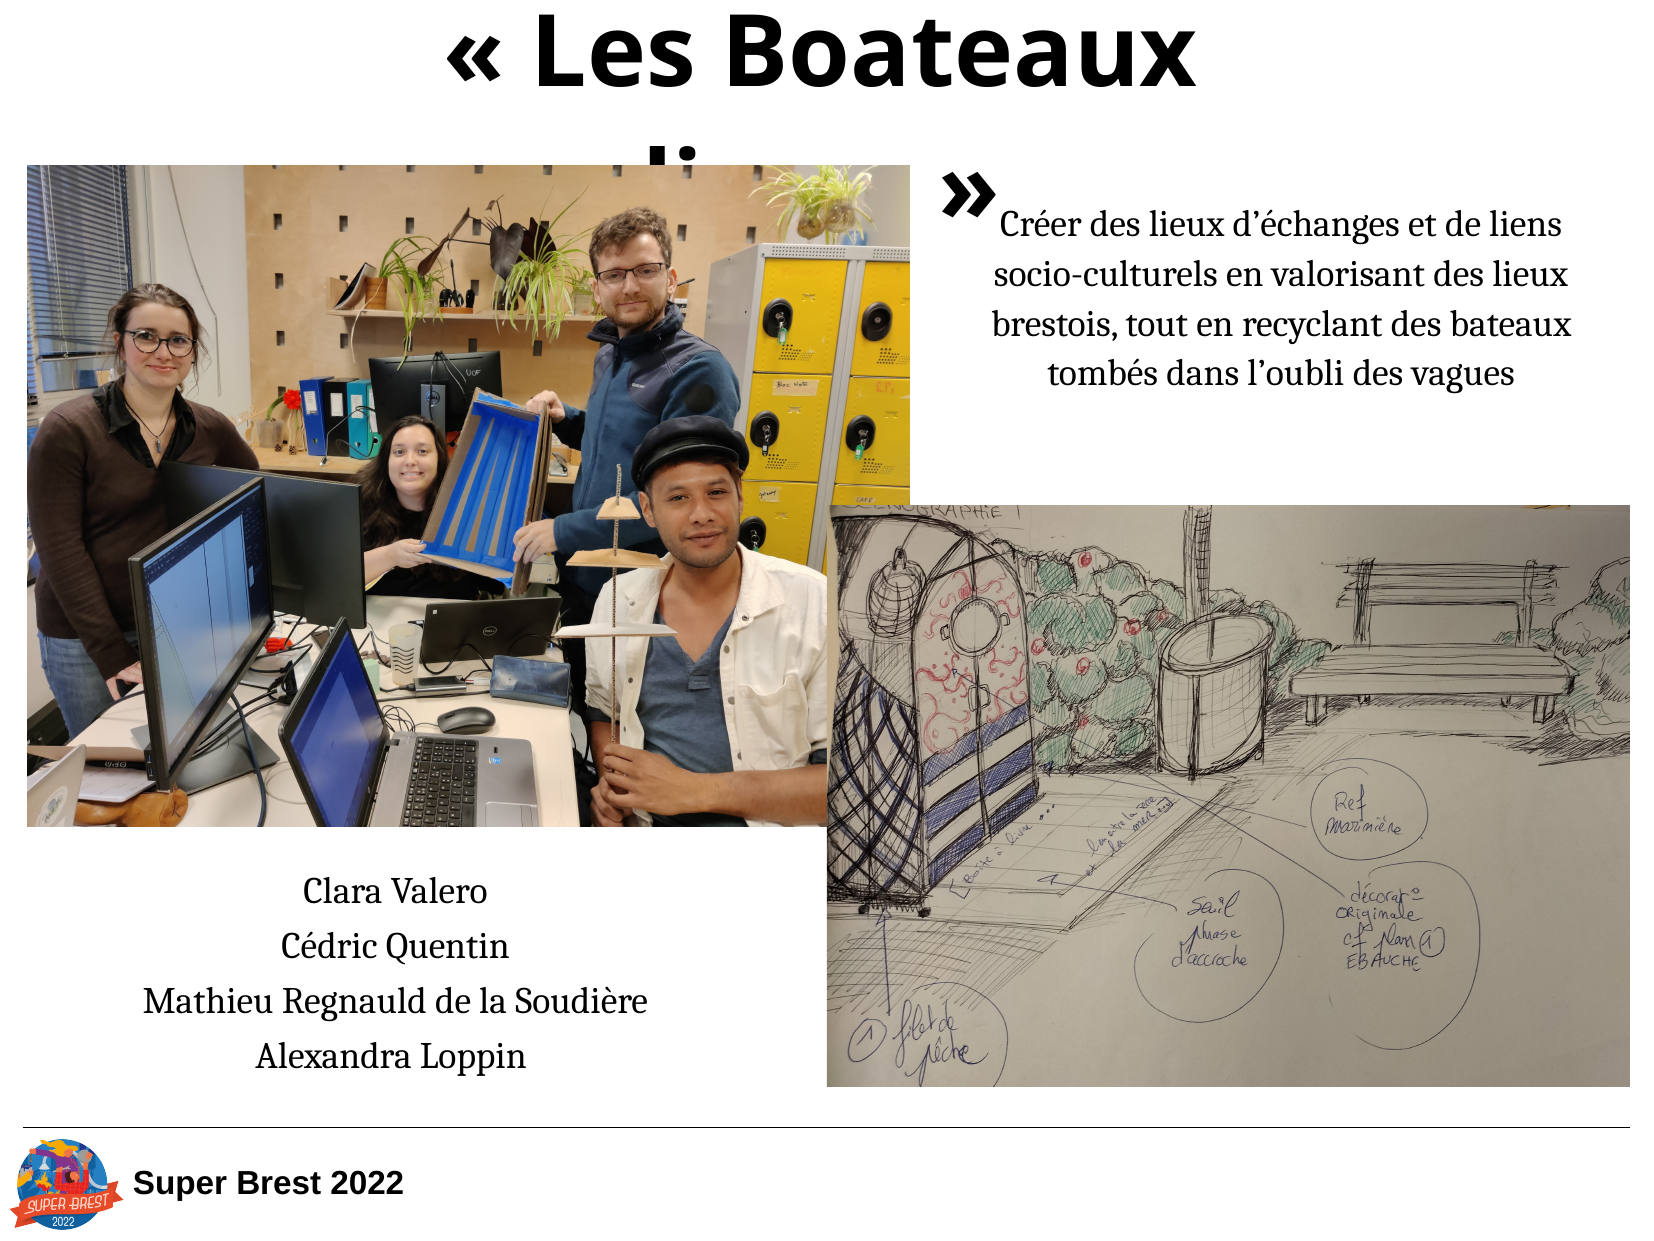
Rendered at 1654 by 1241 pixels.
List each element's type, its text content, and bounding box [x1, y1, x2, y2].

title « Les Boateaux livres » [295, 11, 1347, 219]
text_box Créer des lieux d’échanges et de liens socio-culturels en valorisant des lieux brestois, tout en recyclant des bateaux tombés dans l’oubli des vagues [968, 188, 1595, 473]
picture [9, 1139, 124, 1230]
text_box Clara Valero Cédric Quentin Mathieu Regnauld de la Soudière Alexandra Loppin [118, 862, 674, 1090]
text_box Super Brest 2022 [124, 1157, 1040, 1210]
picture [27, 165, 1630, 1087]
